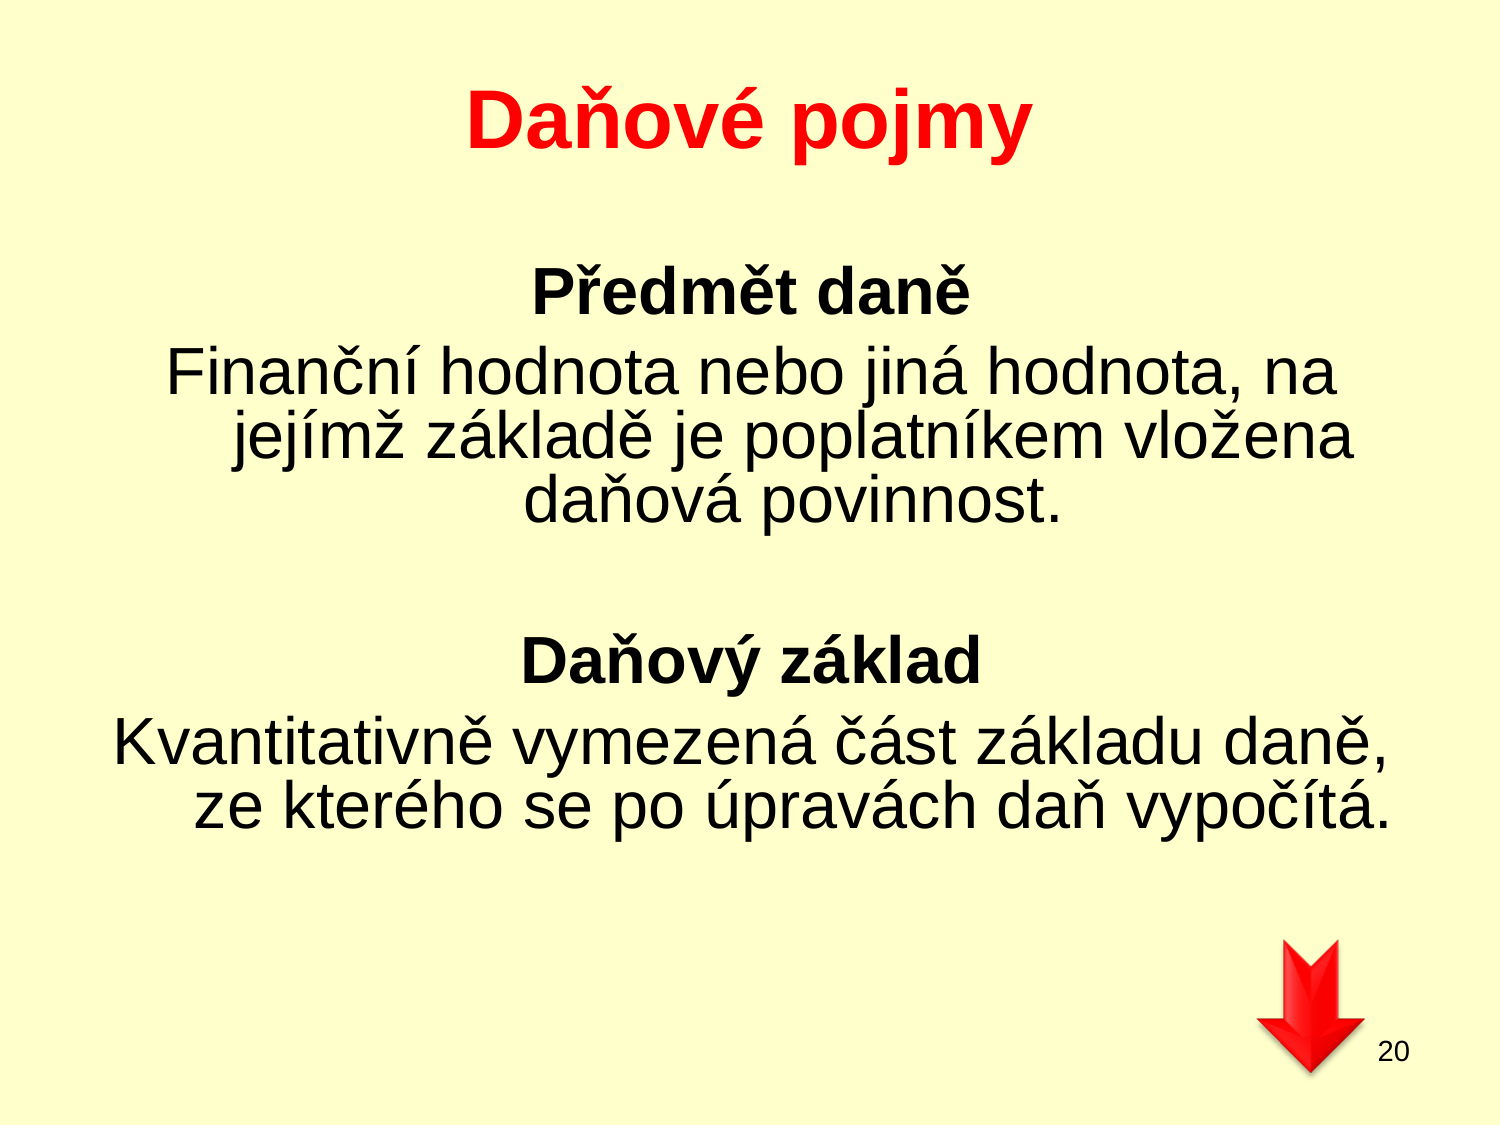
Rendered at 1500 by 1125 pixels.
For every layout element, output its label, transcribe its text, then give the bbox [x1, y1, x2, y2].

title Daňové pojmy [75, 45, 1426, 185]
text_box <číslo> [1074, 1024, 1426, 1103]
list Předmět daně Finanční hodnota nebo jiná hodnota, na jejímž základě je poplatníkem vložena daňová povinnost. Daňový základ Kvantitativně vymezená část základu daně, ze kterého se po úpravách daň vypočítá. [76, 255, 1427, 870]
picture [1247, 934, 1375, 1087]
